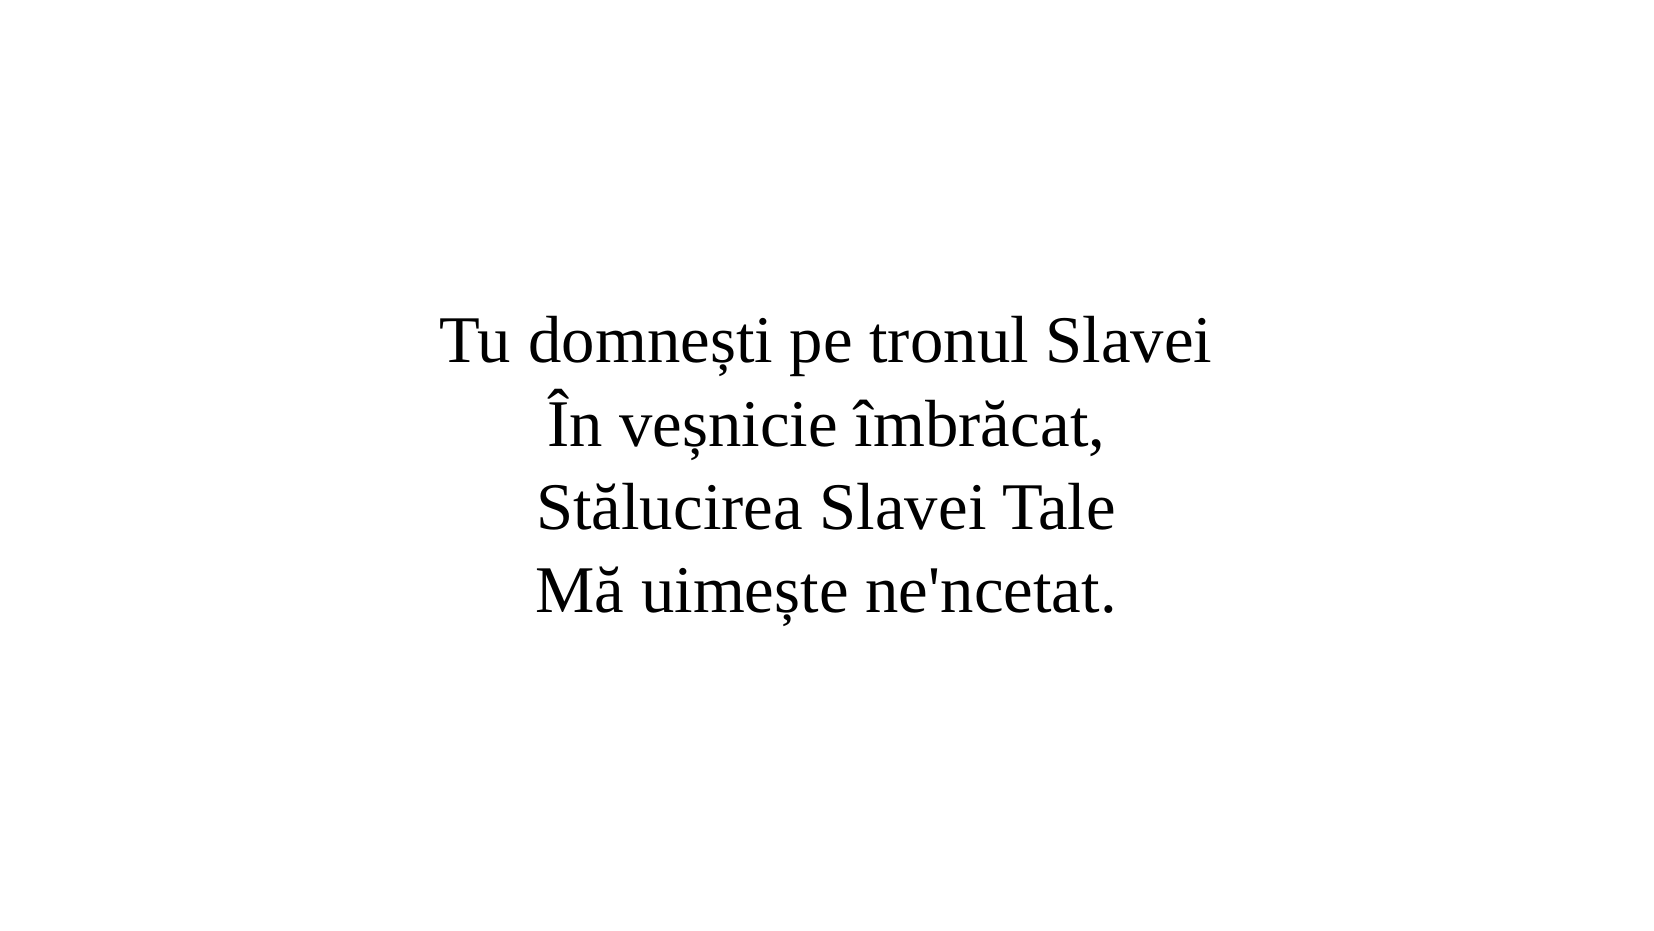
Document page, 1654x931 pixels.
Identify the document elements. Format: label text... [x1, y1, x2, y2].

subtitle Tu domnești pe tronul Slavei În veșnicie îmbrăcat, Stălucirea Slavei Tale Mă uimește ne'ncetat. [300, 150, 1354, 781]
